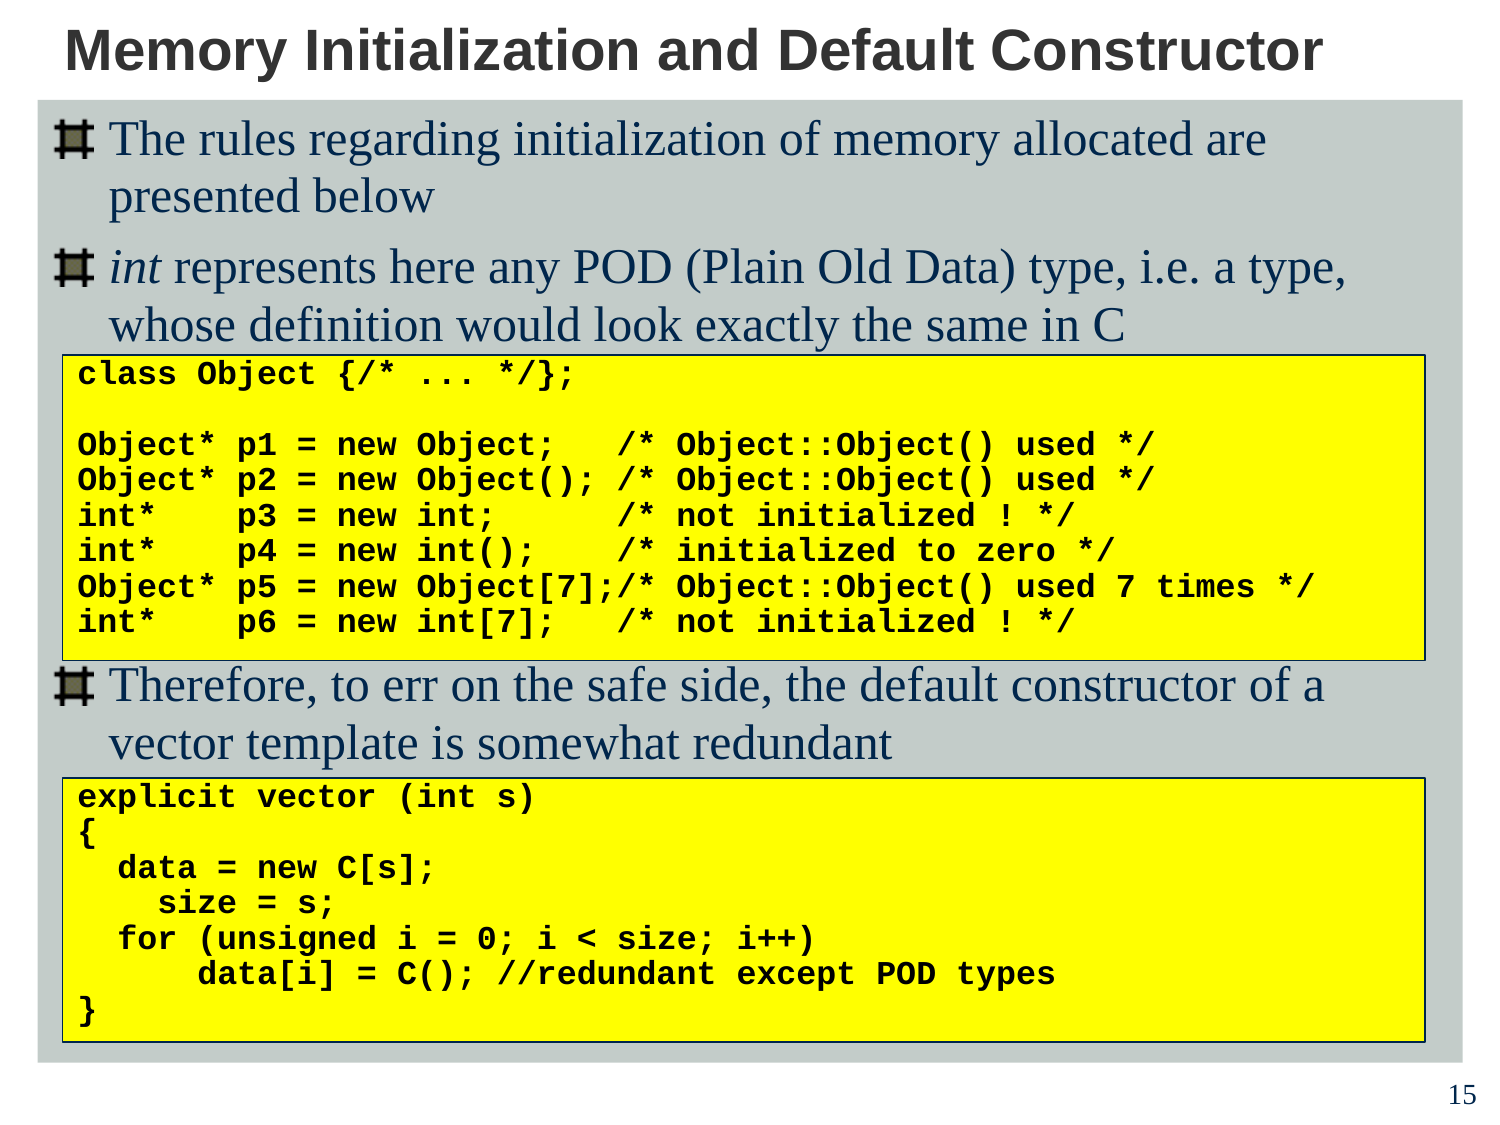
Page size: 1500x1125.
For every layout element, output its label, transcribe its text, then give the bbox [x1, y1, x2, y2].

list The rules regarding initialization of memory allocated are presented below int represents here any POD (Plain Old Data) type, i.e. a type, whose definition would look exactly the same in C Therefore, to err on the safe side, the default constructor of a vector template is somewhat redundant [37, 99, 1463, 1063]
title Memory Initialization and Default Constructor [50, 0, 1450, 91]
text_box explicit vector (int s) { data = new C[s]; size = s; for (unsigned i = 0; i < size; i++) data[i] = C(); //redundant except POD types } [62, 778, 1426, 1080]
text_box class Object {/* ... */}; Object* p1 = new Object; /* Object::Object() used */ Object* p2 = new Object(); /* Object::Object() used */ int* p3 = new int; /* not initialized ! */ int* p4 = new int(); /* initialized to zero */ Object* p5 = new Object[7];/* Object::Object() used 7 times */ int* p6 = new int[7]; /* not initialized ! */ [62, 354, 1426, 666]
